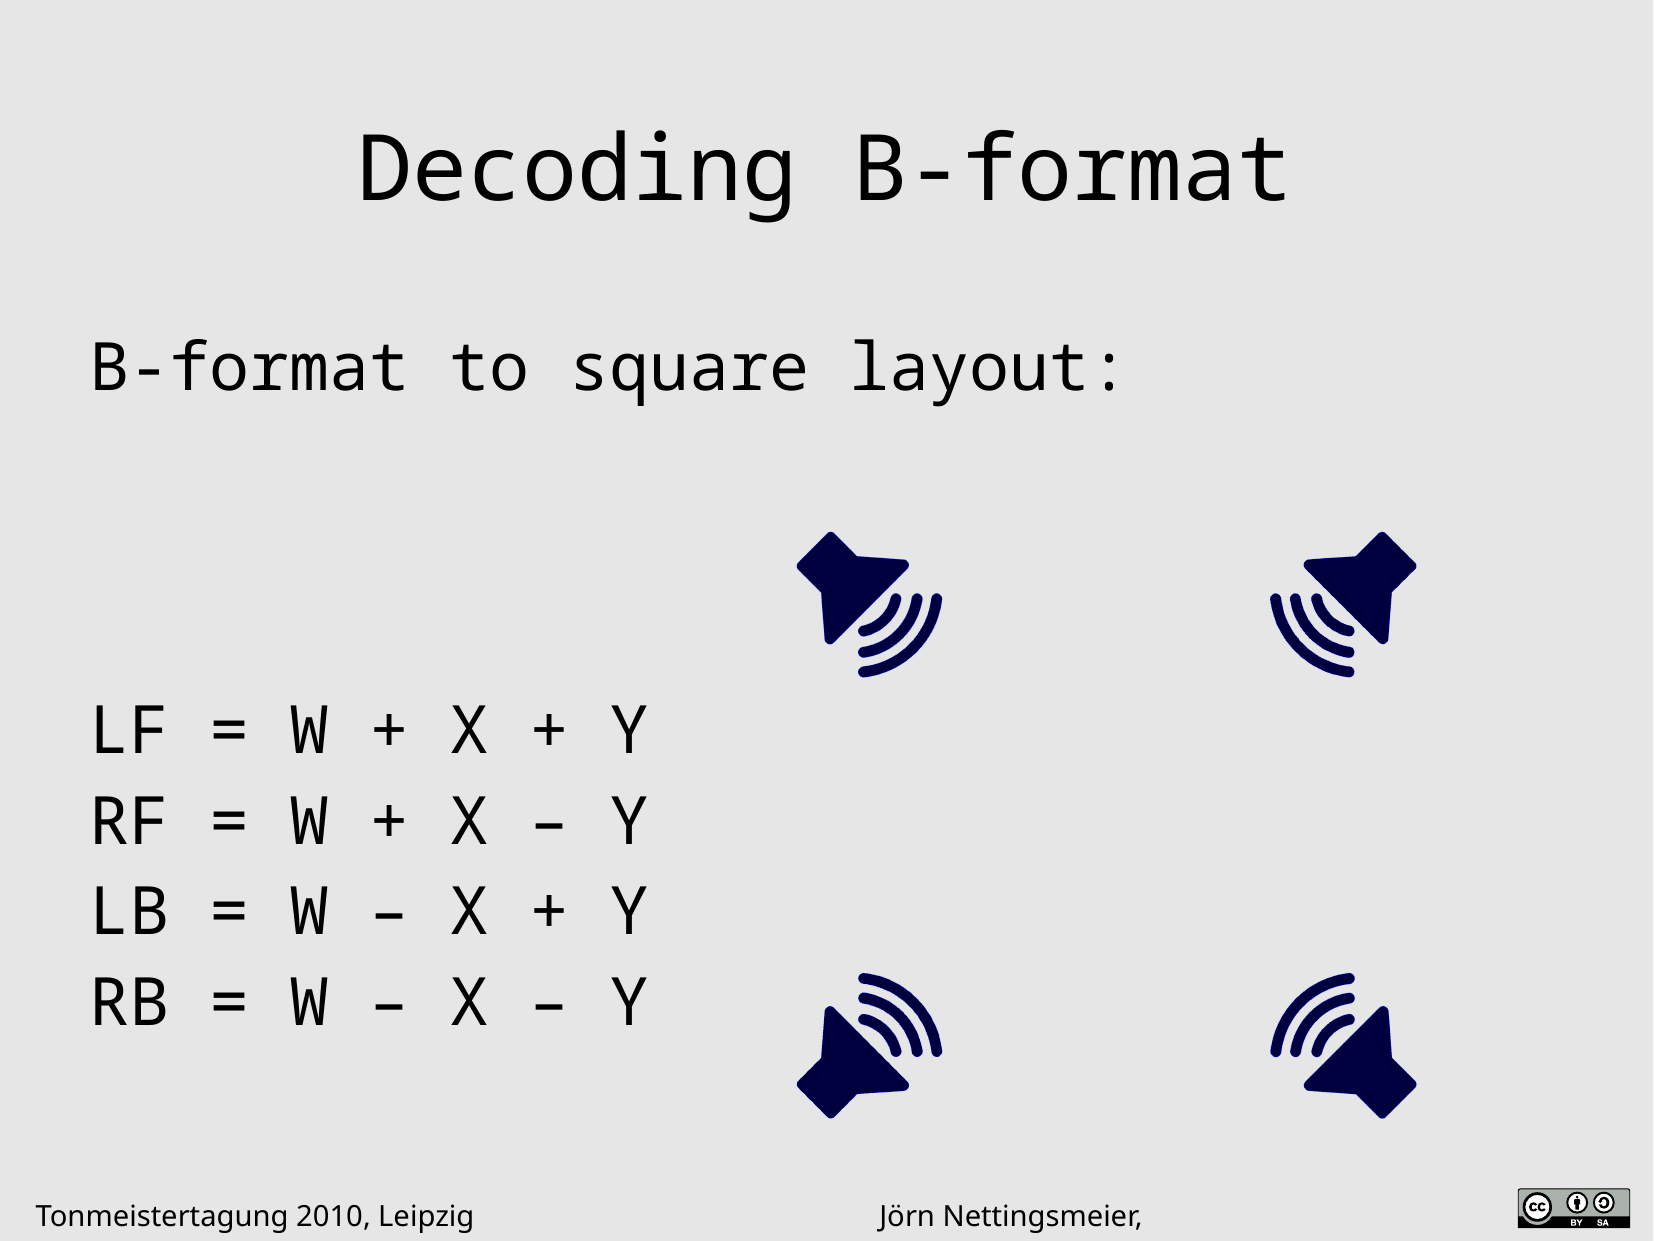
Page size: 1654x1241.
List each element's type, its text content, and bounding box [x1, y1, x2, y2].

picture [750, 937, 975, 1163]
title Decoding B-format [37, 37, 1613, 292]
picture [1237, 937, 1463, 1163]
text_box B-format to square layout: LF = W + X + Y RF = W + X – Y LB = W – X + Y RB = W – X – Y [75, 311, 1576, 1027]
picture [1237, 487, 1463, 713]
picture [750, 487, 975, 713]
